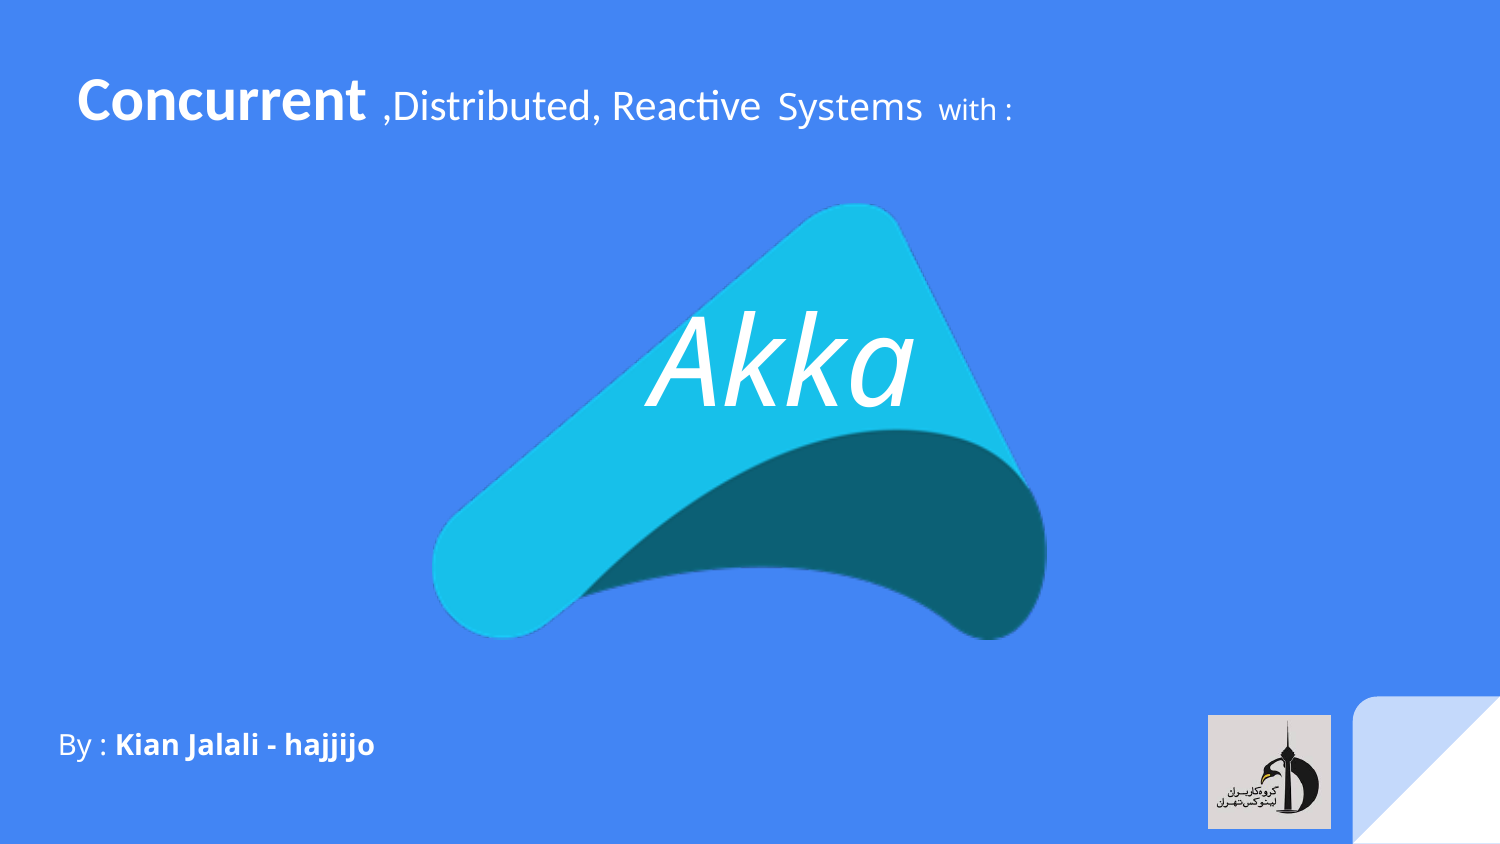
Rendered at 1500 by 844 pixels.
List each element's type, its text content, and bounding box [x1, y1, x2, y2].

subtitle By : Kian Jalali - hajjijo [42, 710, 486, 808]
title Concurrent ,Distributed, Reactive Systems with : [62, 50, 1490, 148]
picture [1208, 715, 1331, 829]
text_box Akka [603, 223, 965, 489]
picture [432, 203, 1047, 640]
